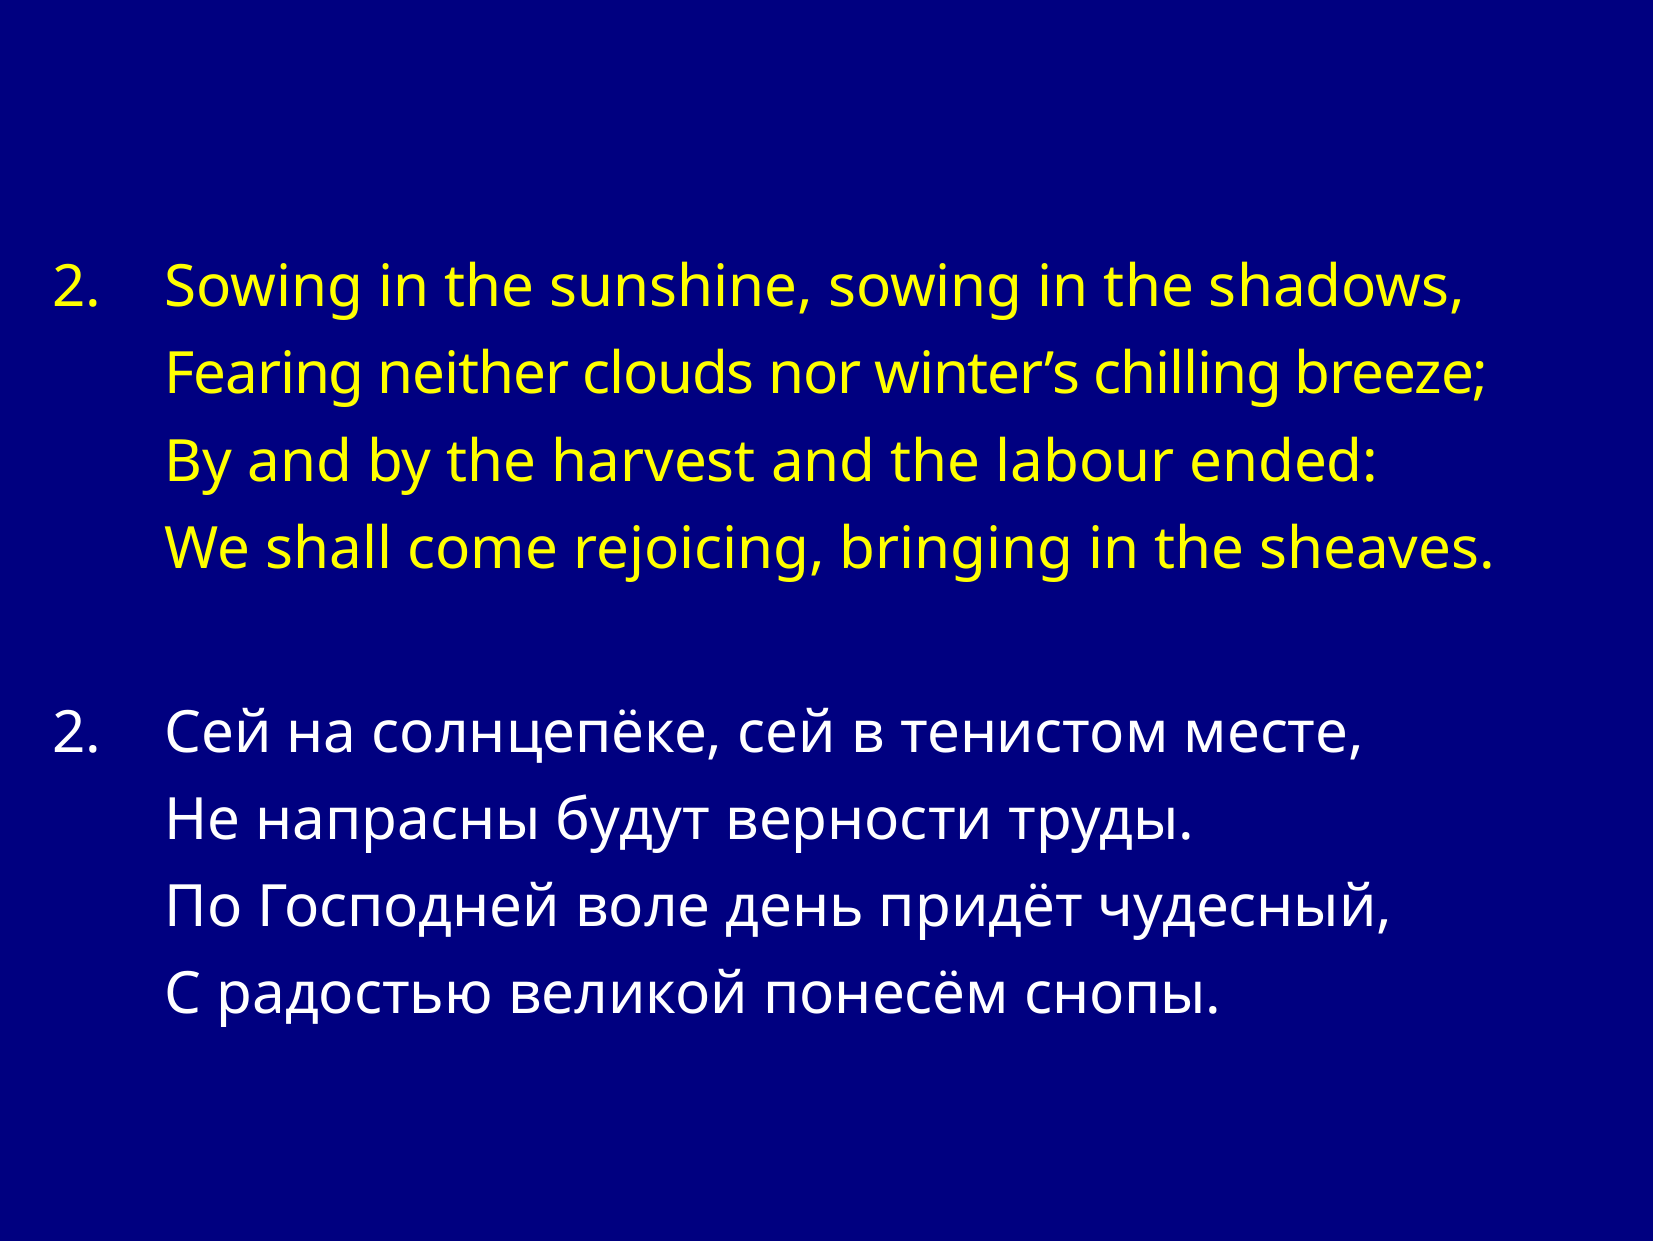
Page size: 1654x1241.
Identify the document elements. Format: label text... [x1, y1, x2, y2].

text_box 2. Sowing in the sunshine, sowing in the shadows, Fearing neither clouds nor winter’s chilling breeze; By and by the harvest and the labour ended: We shall come rejoicing, bringing in the sheaves. [37, 150, 1653, 638]
text_box 2. Сей на солнцепёке, сей в тенистом месте, Не напрасны будут верности труды. По Господней воле день придёт чудесный, С радостью великой понесём снопы. [37, 675, 1653, 1163]
